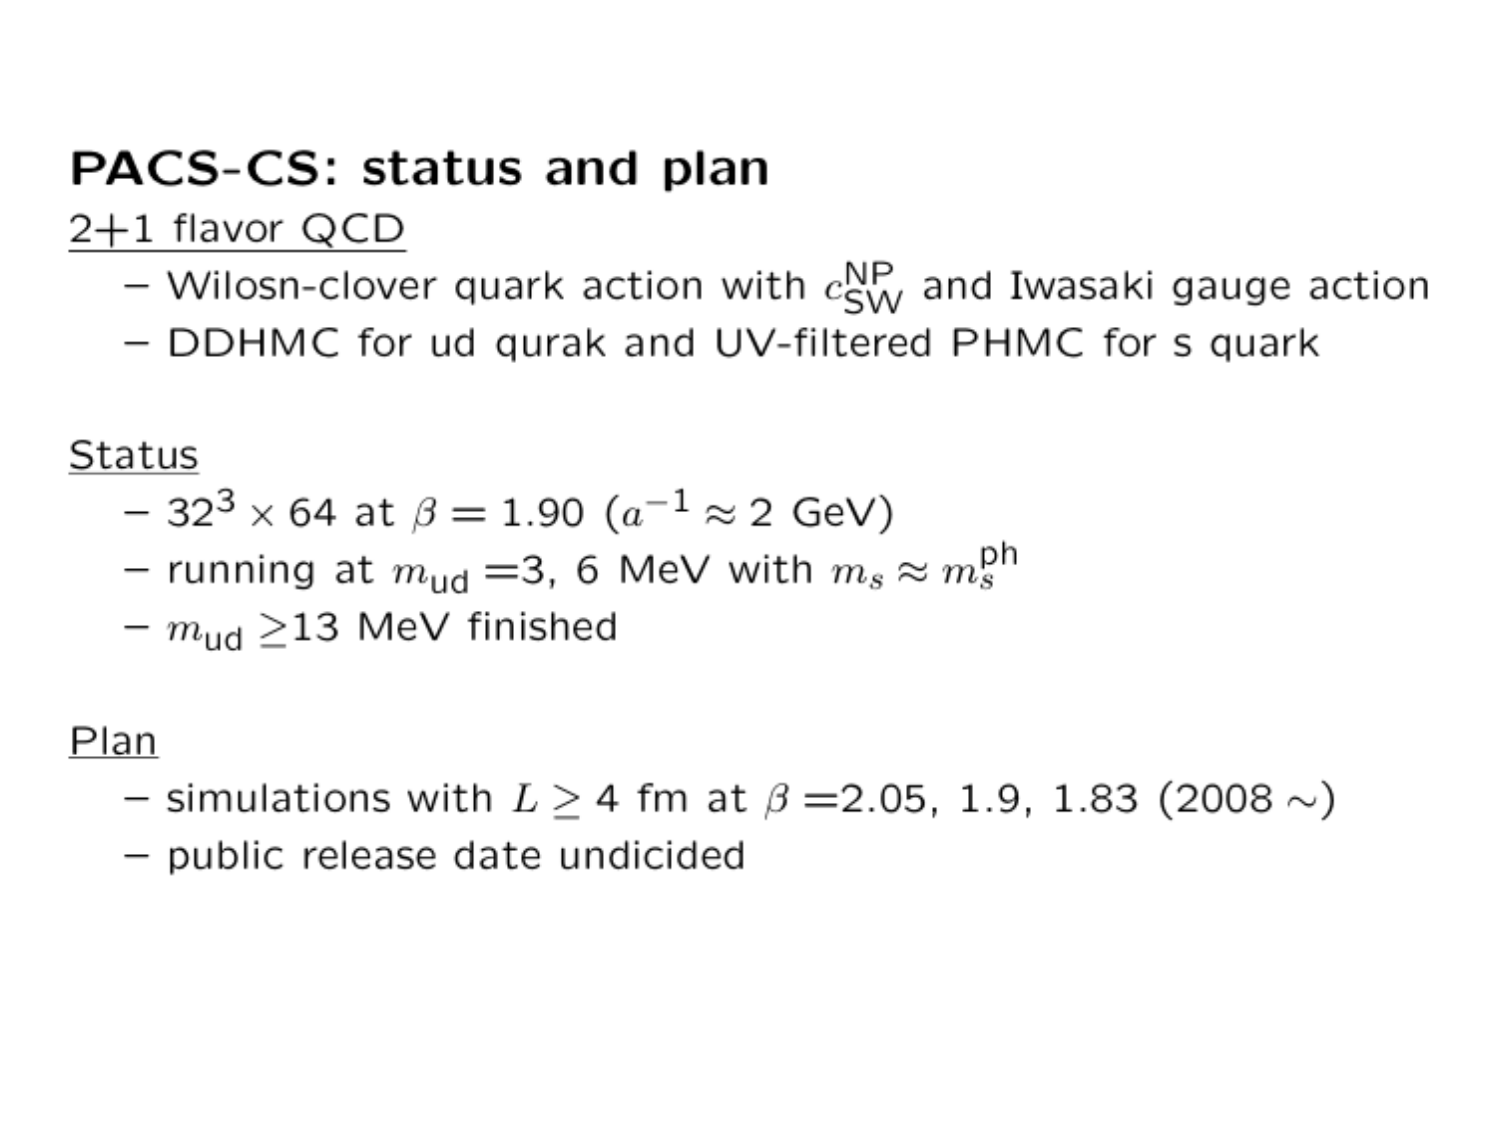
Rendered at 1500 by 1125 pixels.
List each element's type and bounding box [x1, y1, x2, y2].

picture [41, 130, 1448, 898]
